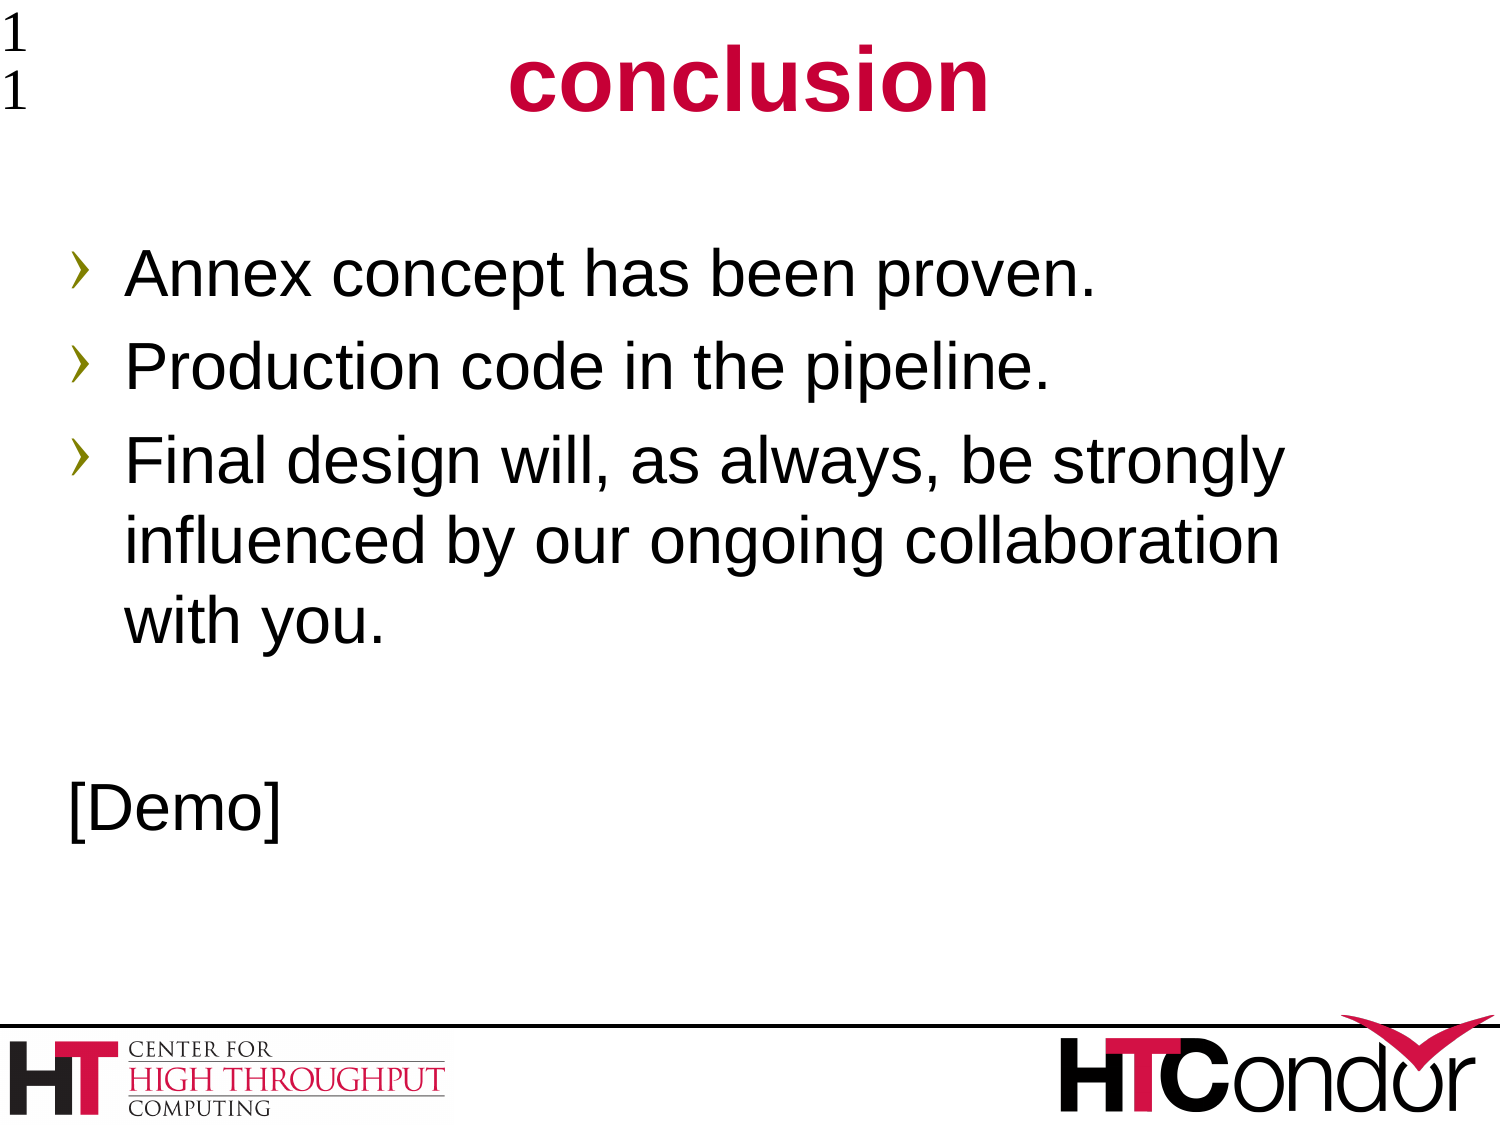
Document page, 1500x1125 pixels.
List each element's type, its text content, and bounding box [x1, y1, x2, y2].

picture [0, 1029, 454, 1125]
picture [1055, 1014, 1500, 1119]
list Annex concept has been proven. Production code in the pipeline. Final design will, as always, be strongly influenced by our ongoing collaboration with you. [Demo] [52, 222, 1431, 916]
title conclusion [0, 0, 1500, 150]
